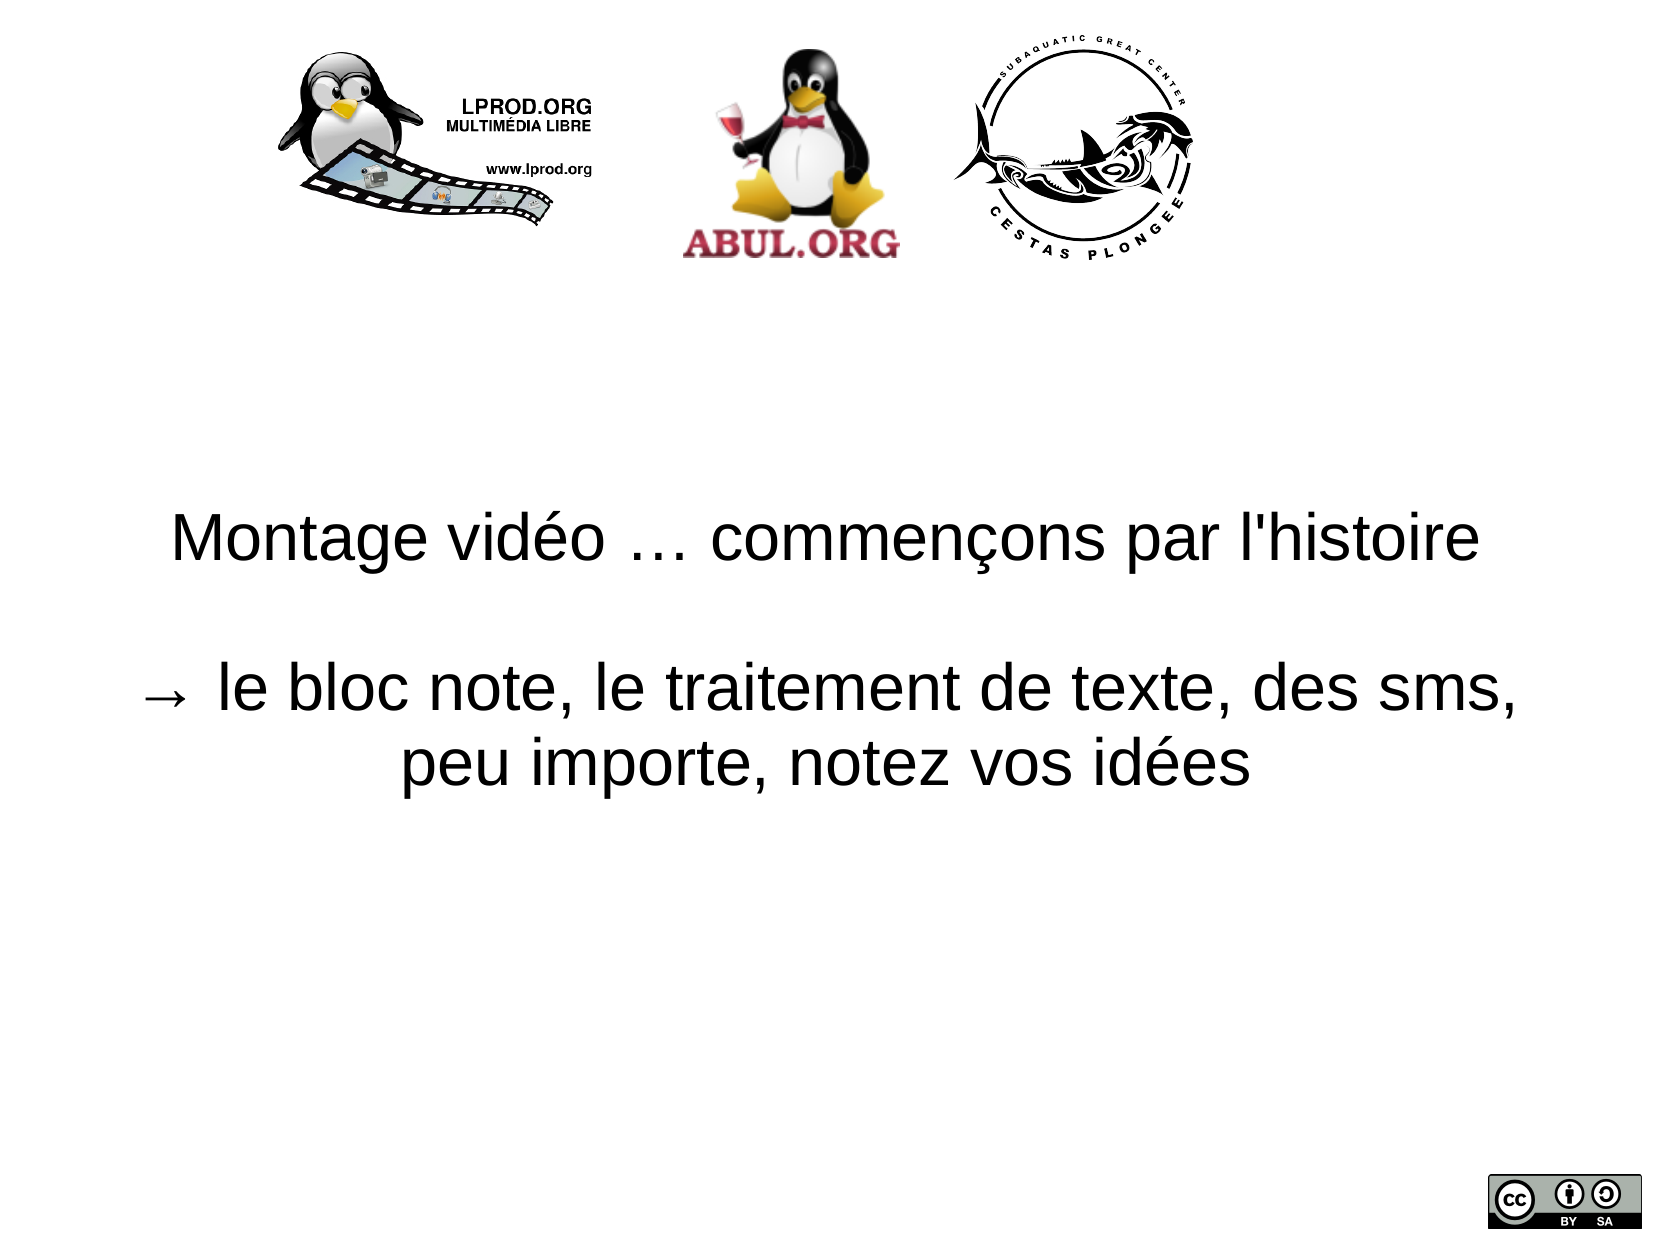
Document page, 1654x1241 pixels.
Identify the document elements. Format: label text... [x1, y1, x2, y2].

subtitle Montage vidéo … commençons par l'histoire → le bloc note, le traitement de texte, des sms, peu importe, notez vos idées [82, 290, 1571, 1010]
picture [953, 35, 1193, 260]
picture [683, 49, 900, 258]
picture [1488, 1174, 1642, 1229]
picture [276, 50, 603, 258]
